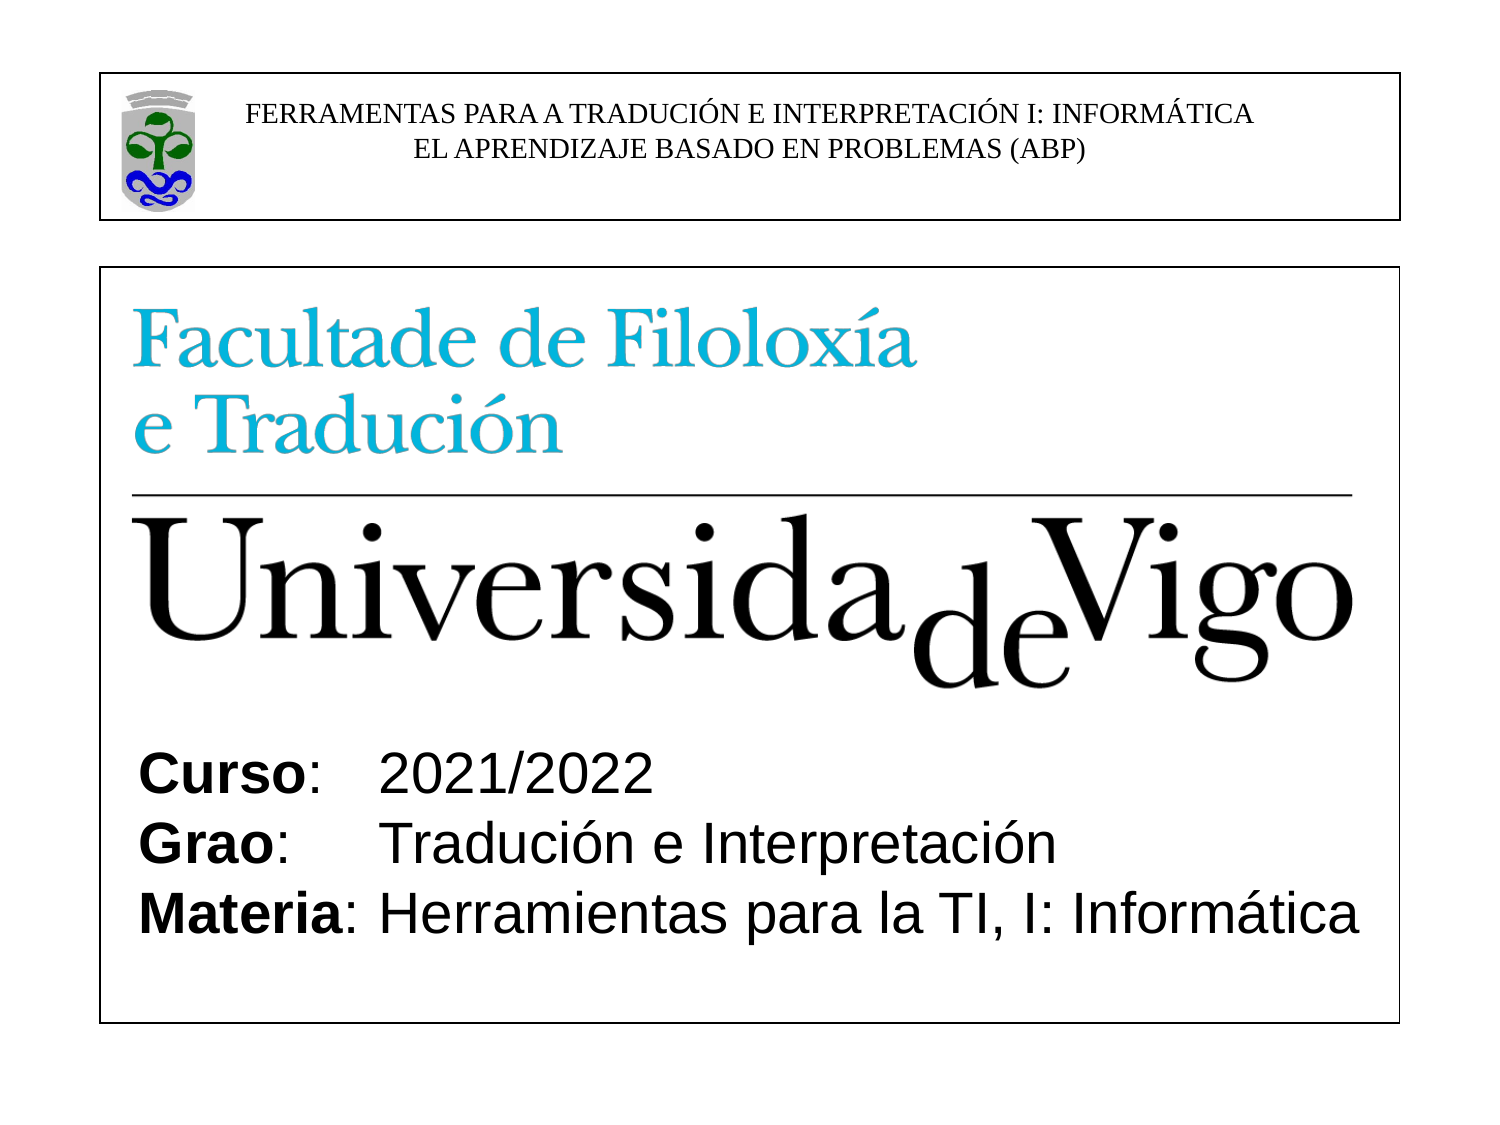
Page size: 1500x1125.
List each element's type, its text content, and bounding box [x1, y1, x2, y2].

picture [71, 220, 1413, 764]
text_box Curso: 2021/2022 Grao: Tradución e Interpretación Materia: Herramientas para la TI, I: Informática [123, 727, 1403, 1026]
